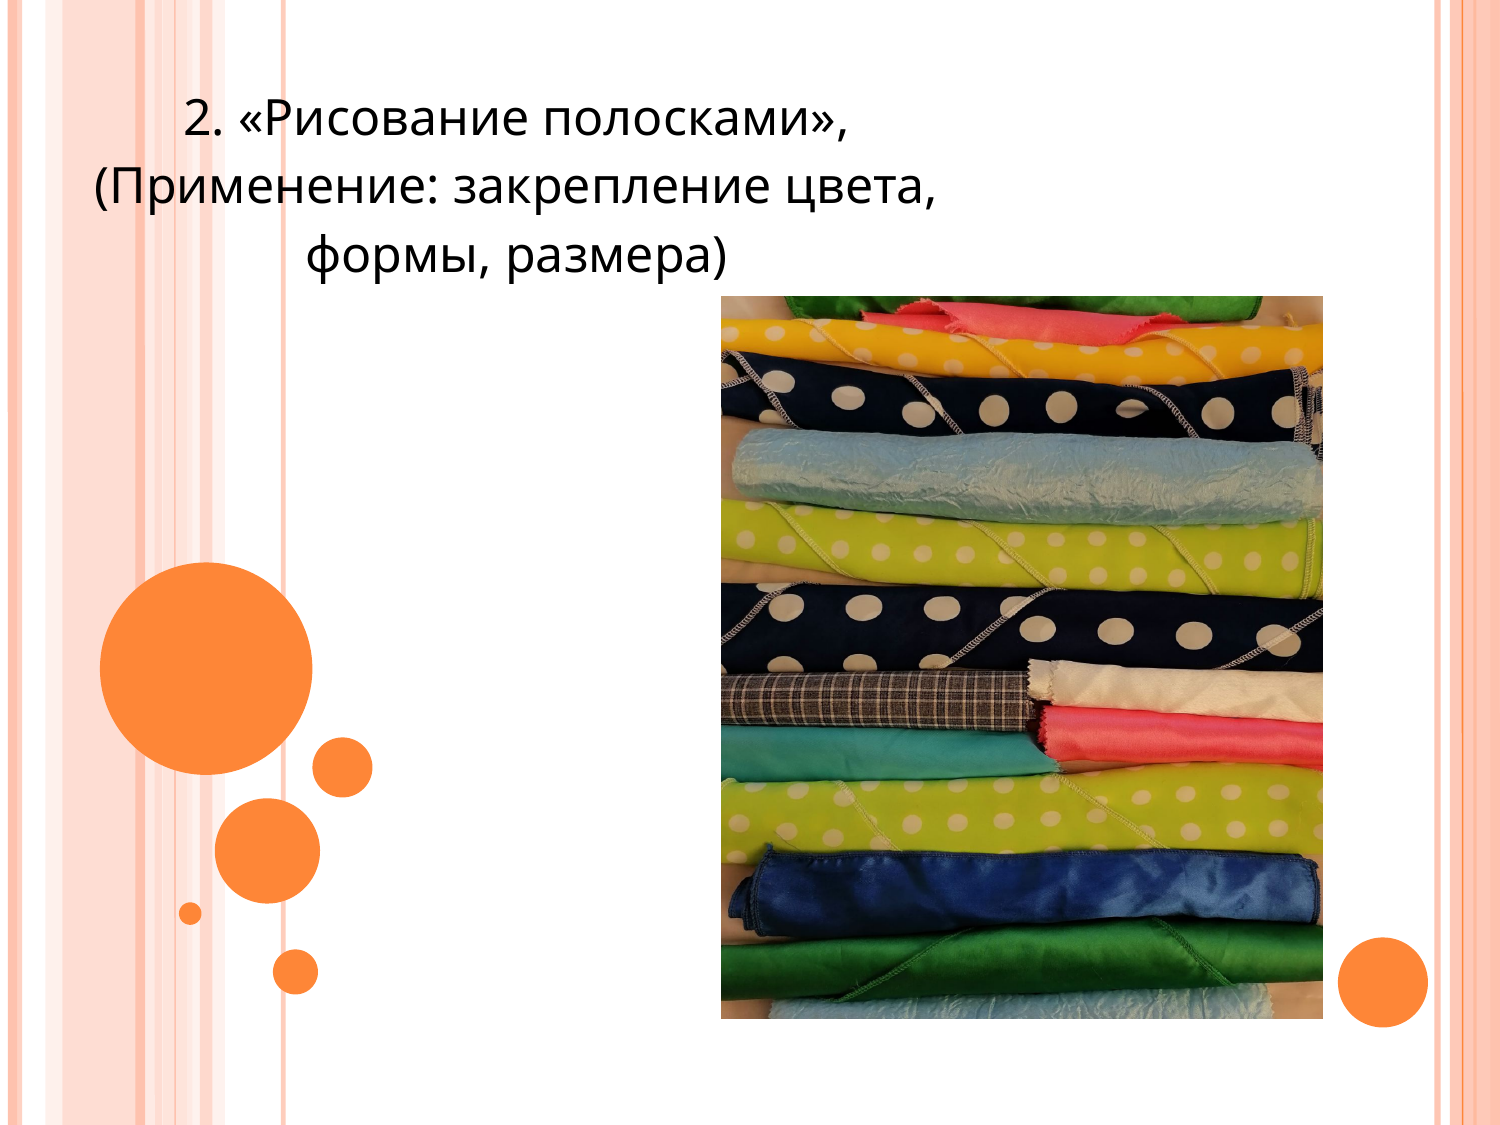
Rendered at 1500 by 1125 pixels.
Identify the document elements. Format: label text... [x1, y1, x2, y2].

picture [720, 295, 1323, 1019]
text_box 2. «Рисование полосками», (Применение: закрепление цвета, формы, размера) [29, 23, 1004, 346]
